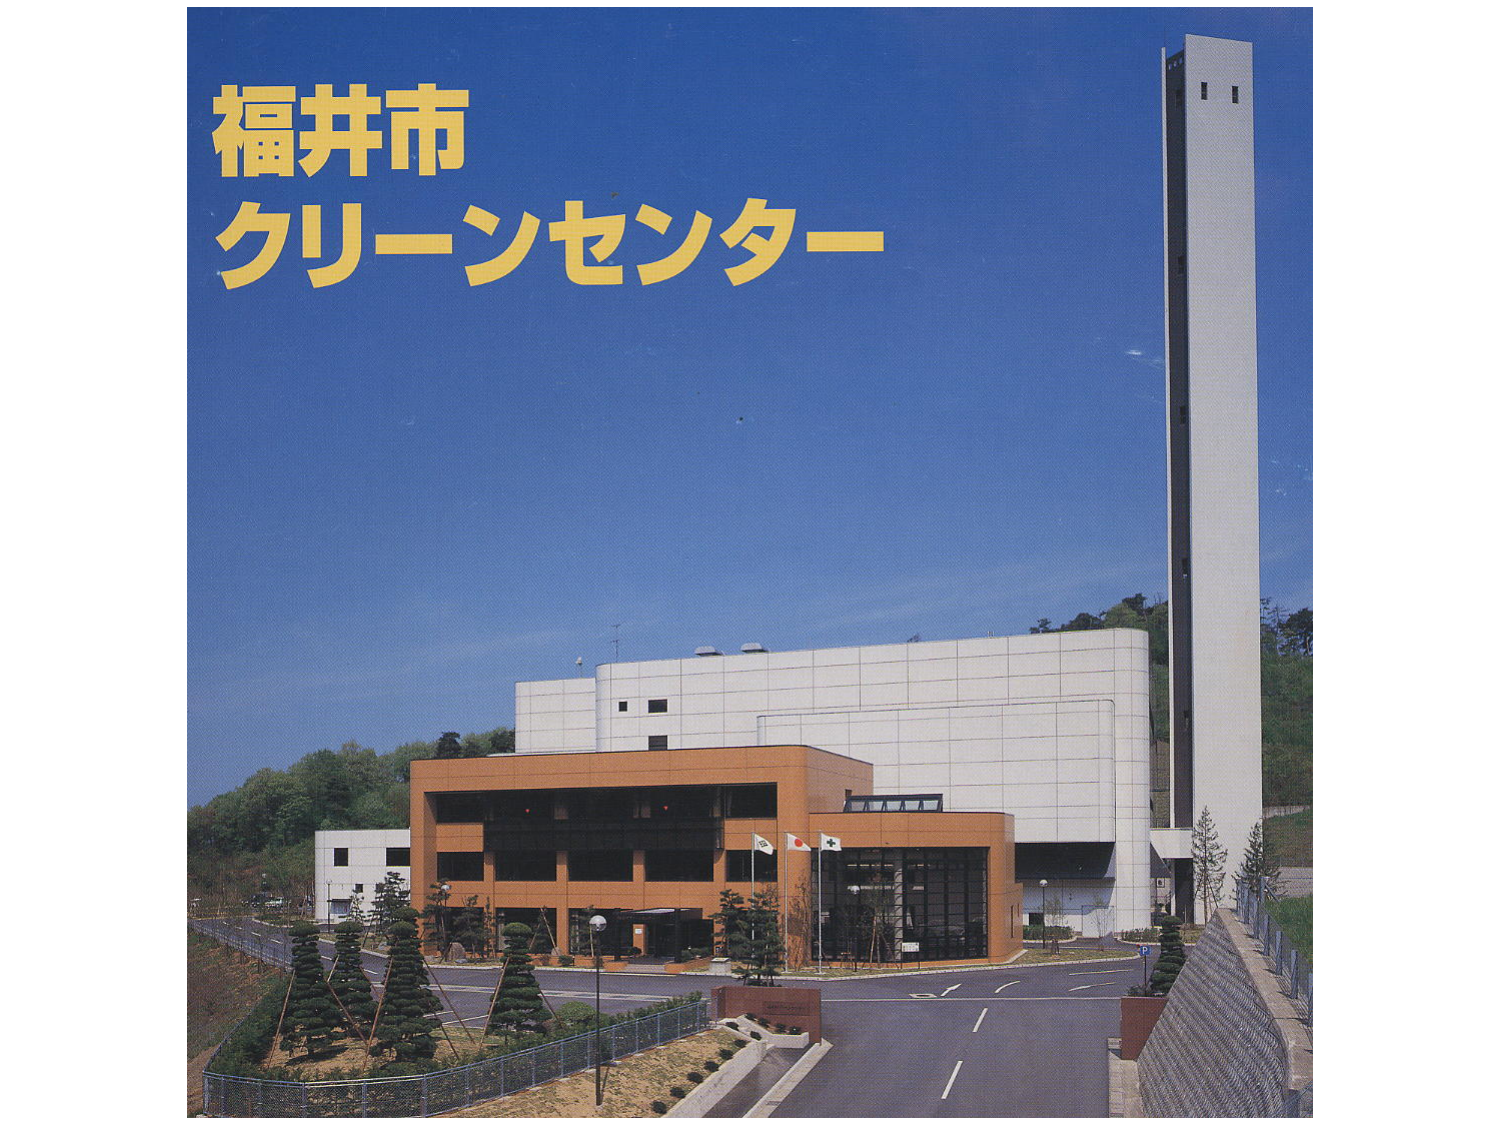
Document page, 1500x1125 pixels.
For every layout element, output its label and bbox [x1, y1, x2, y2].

picture [187, 7, 1313, 1118]
